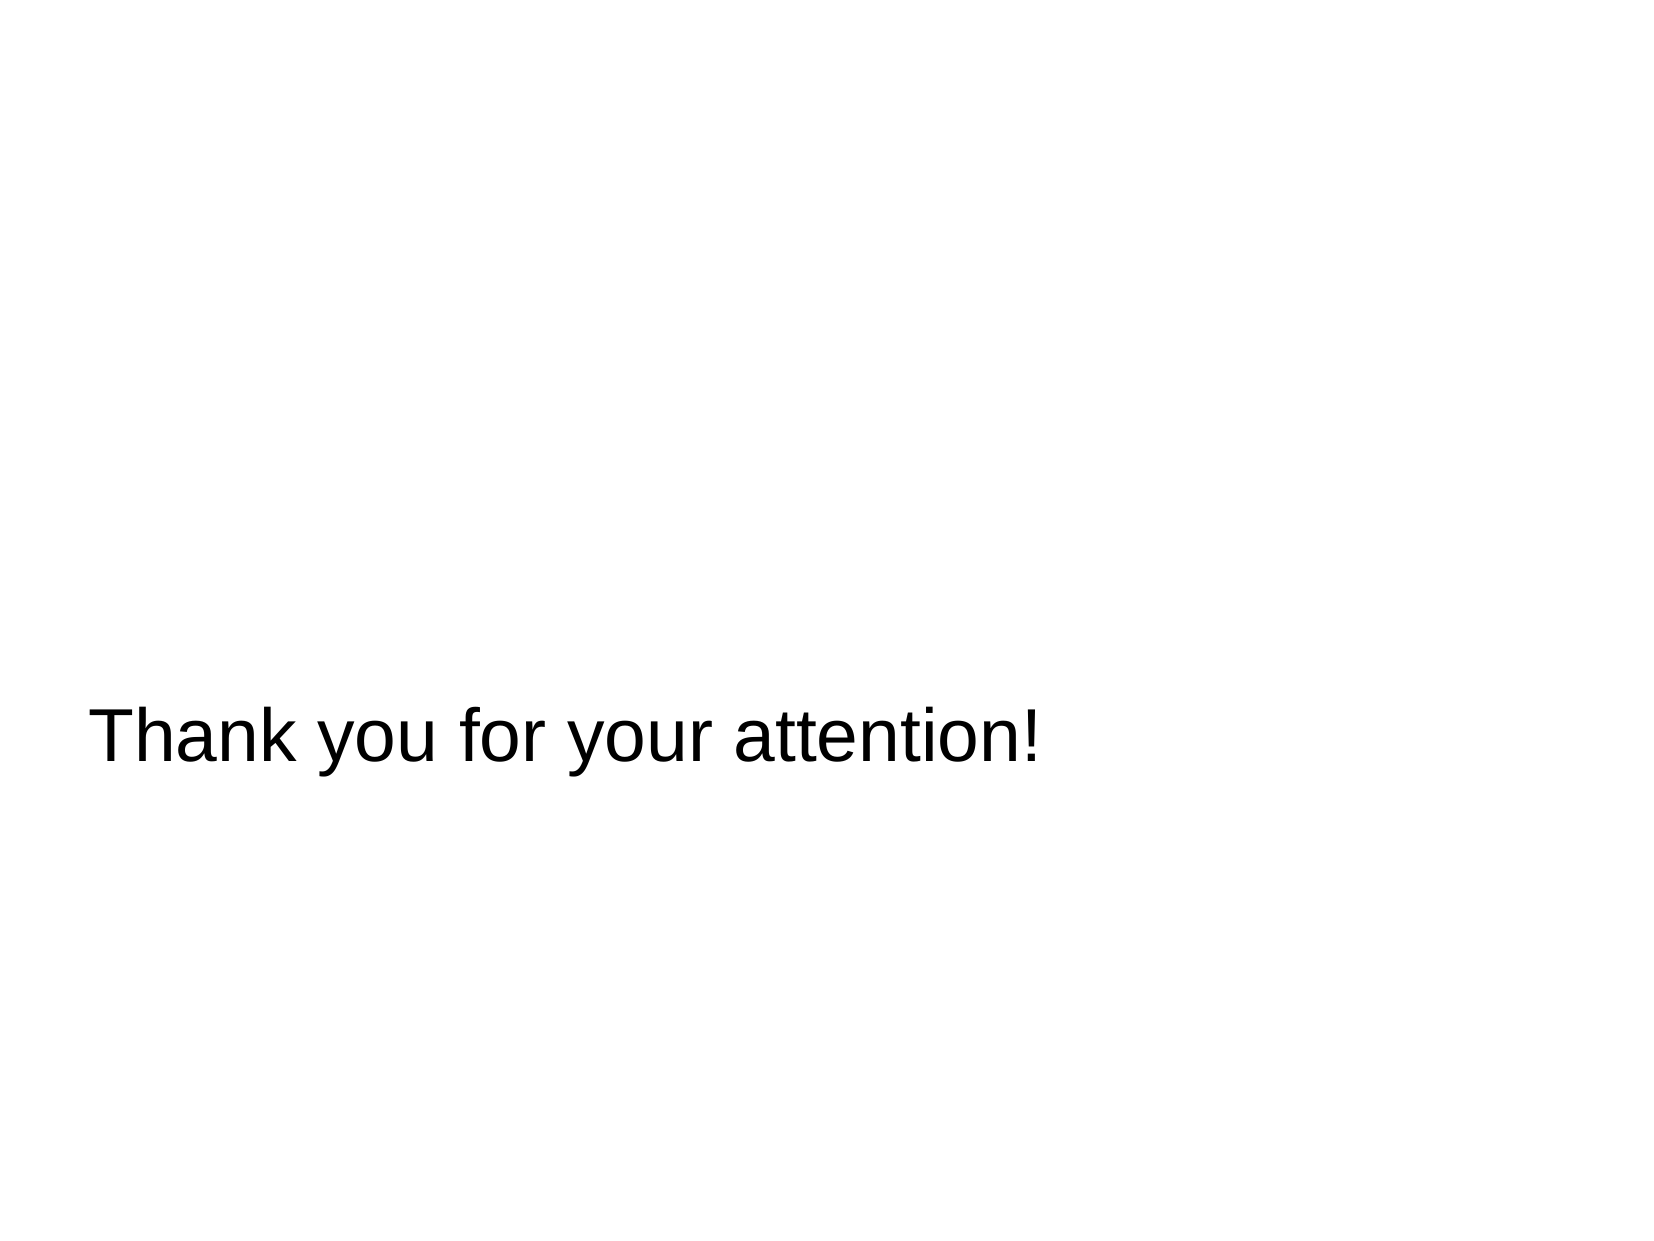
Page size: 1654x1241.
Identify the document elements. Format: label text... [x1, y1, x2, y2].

title Thank you for your attention! [88, 147, 1595, 1241]
